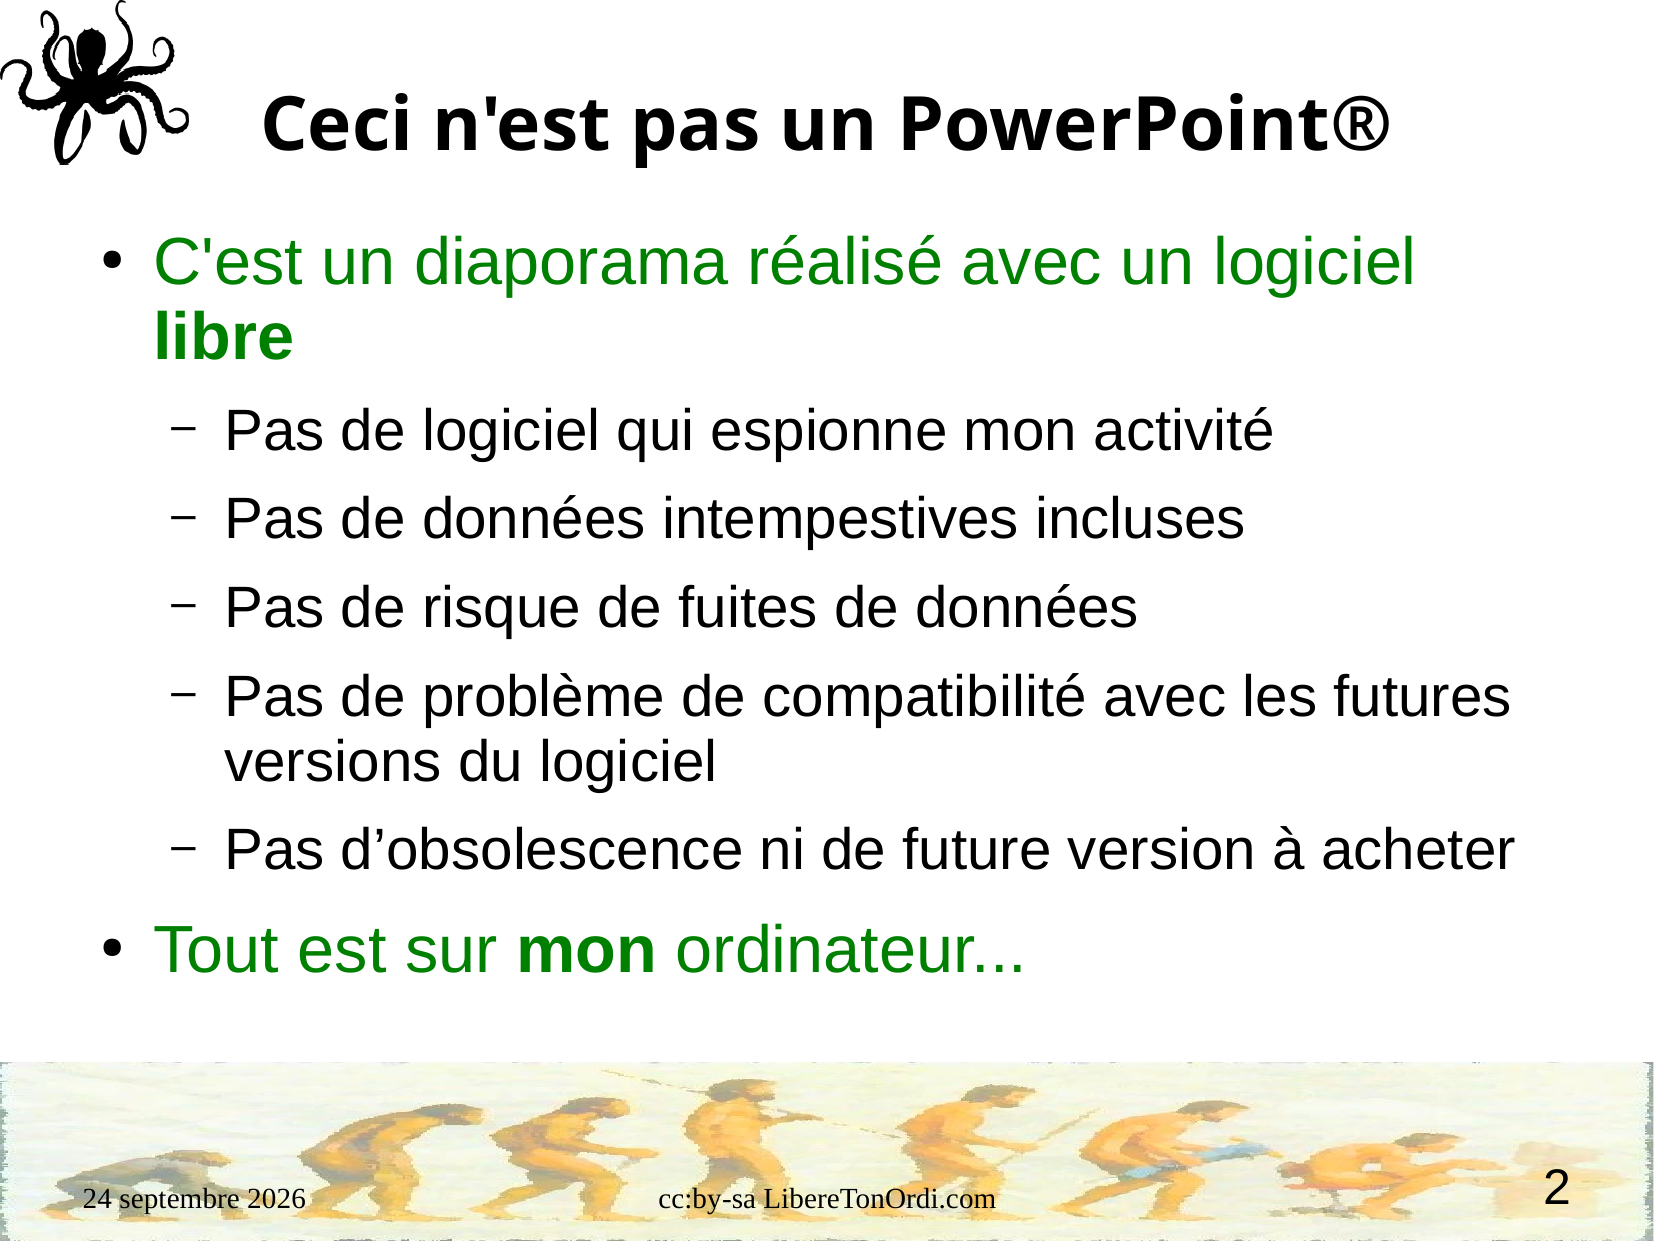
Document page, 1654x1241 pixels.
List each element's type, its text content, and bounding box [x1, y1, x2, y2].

picture [0, 0, 189, 165]
picture [0, 1062, 1654, 1241]
title Ceci n'est pas un PowerPoint® [82, 47, 1571, 196]
list C'est un diaporama réalisé avec un logiciel libre Pas de logiciel qui espionne mon activité Pas de données intempestives incluses Pas de risque de fuites de données Pas de problème de compatibilité avec les futures versions du logiciel Pas d’obsolescence ni de future version à acheter Tout est sur mon ordinateur... [82, 224, 1571, 1063]
